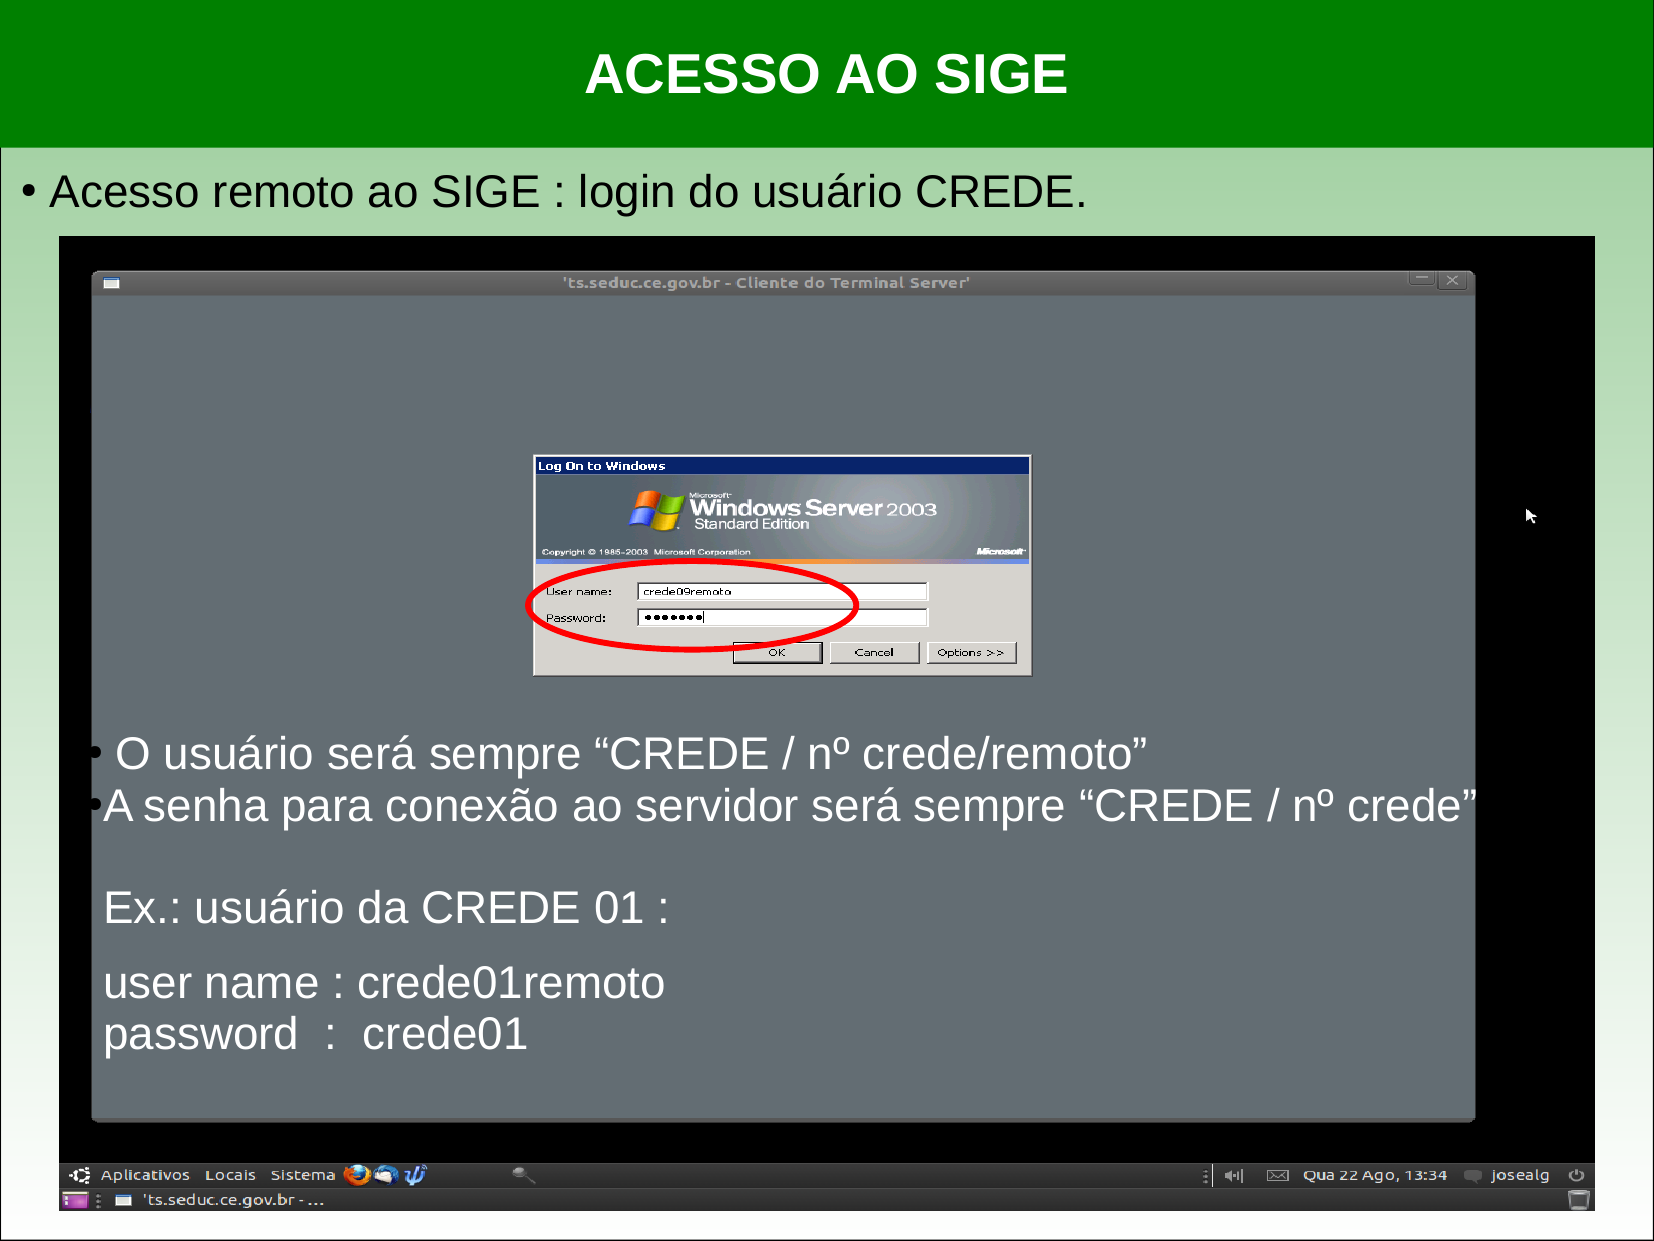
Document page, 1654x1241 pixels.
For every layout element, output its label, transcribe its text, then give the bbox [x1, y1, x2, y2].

text_box [0, 148, 1654, 1241]
text_box Acesso remoto ao SIGE : login do usuário CREDE. [0, 147, 1123, 237]
picture [59, 236, 1595, 1211]
text_box ACESSO AO SIGE [0, 0, 1654, 148]
text_box O usuário será sempre “CREDE / nº crede/remoto” A senha para conexão ao servidor será sempre “CREDE / nº crede” Ex.: usuário da CREDE 01 : user name : crede01remoto password : crede01 [118, 797, 1447, 1093]
